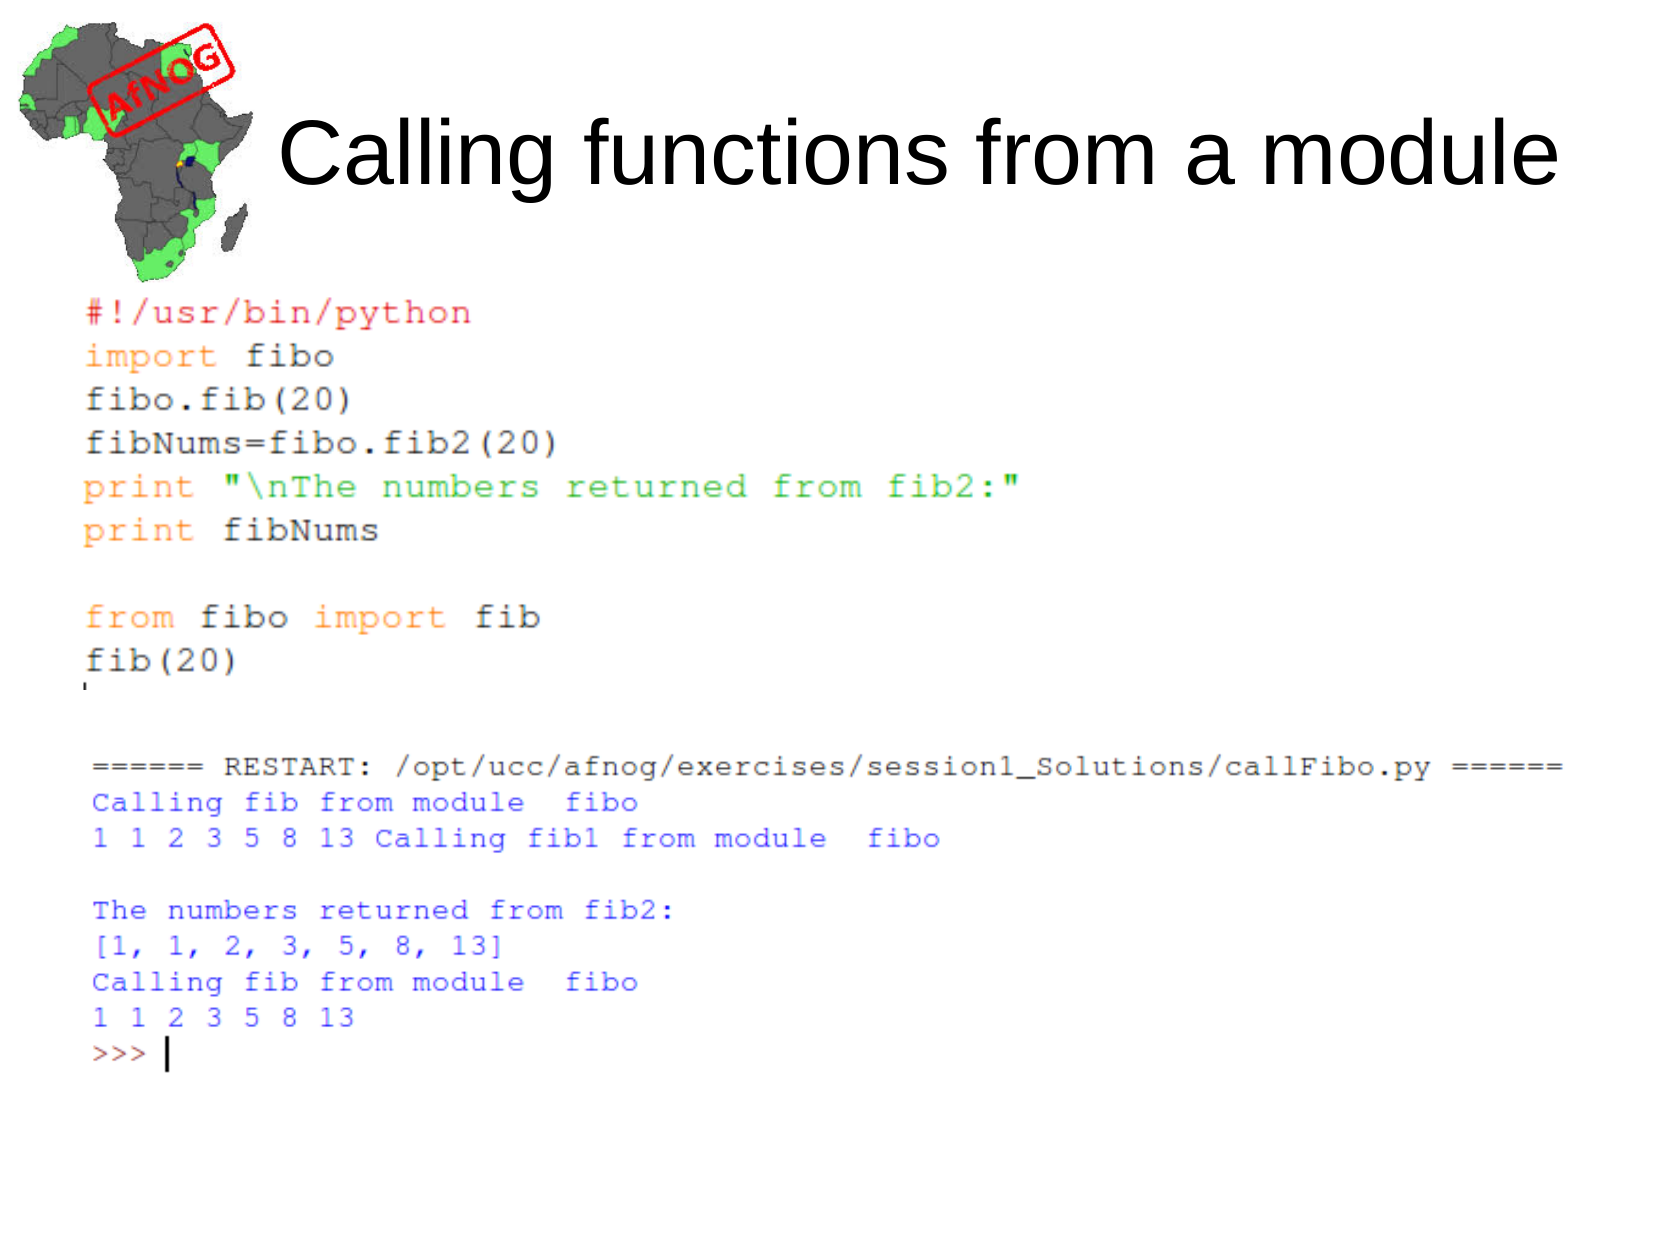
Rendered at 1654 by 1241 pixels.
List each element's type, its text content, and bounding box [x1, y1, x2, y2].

picture [9, 0, 259, 291]
picture [92, 749, 1593, 1081]
picture [82, 296, 1076, 691]
title Calling functions from a module [270, 49, 1571, 257]
